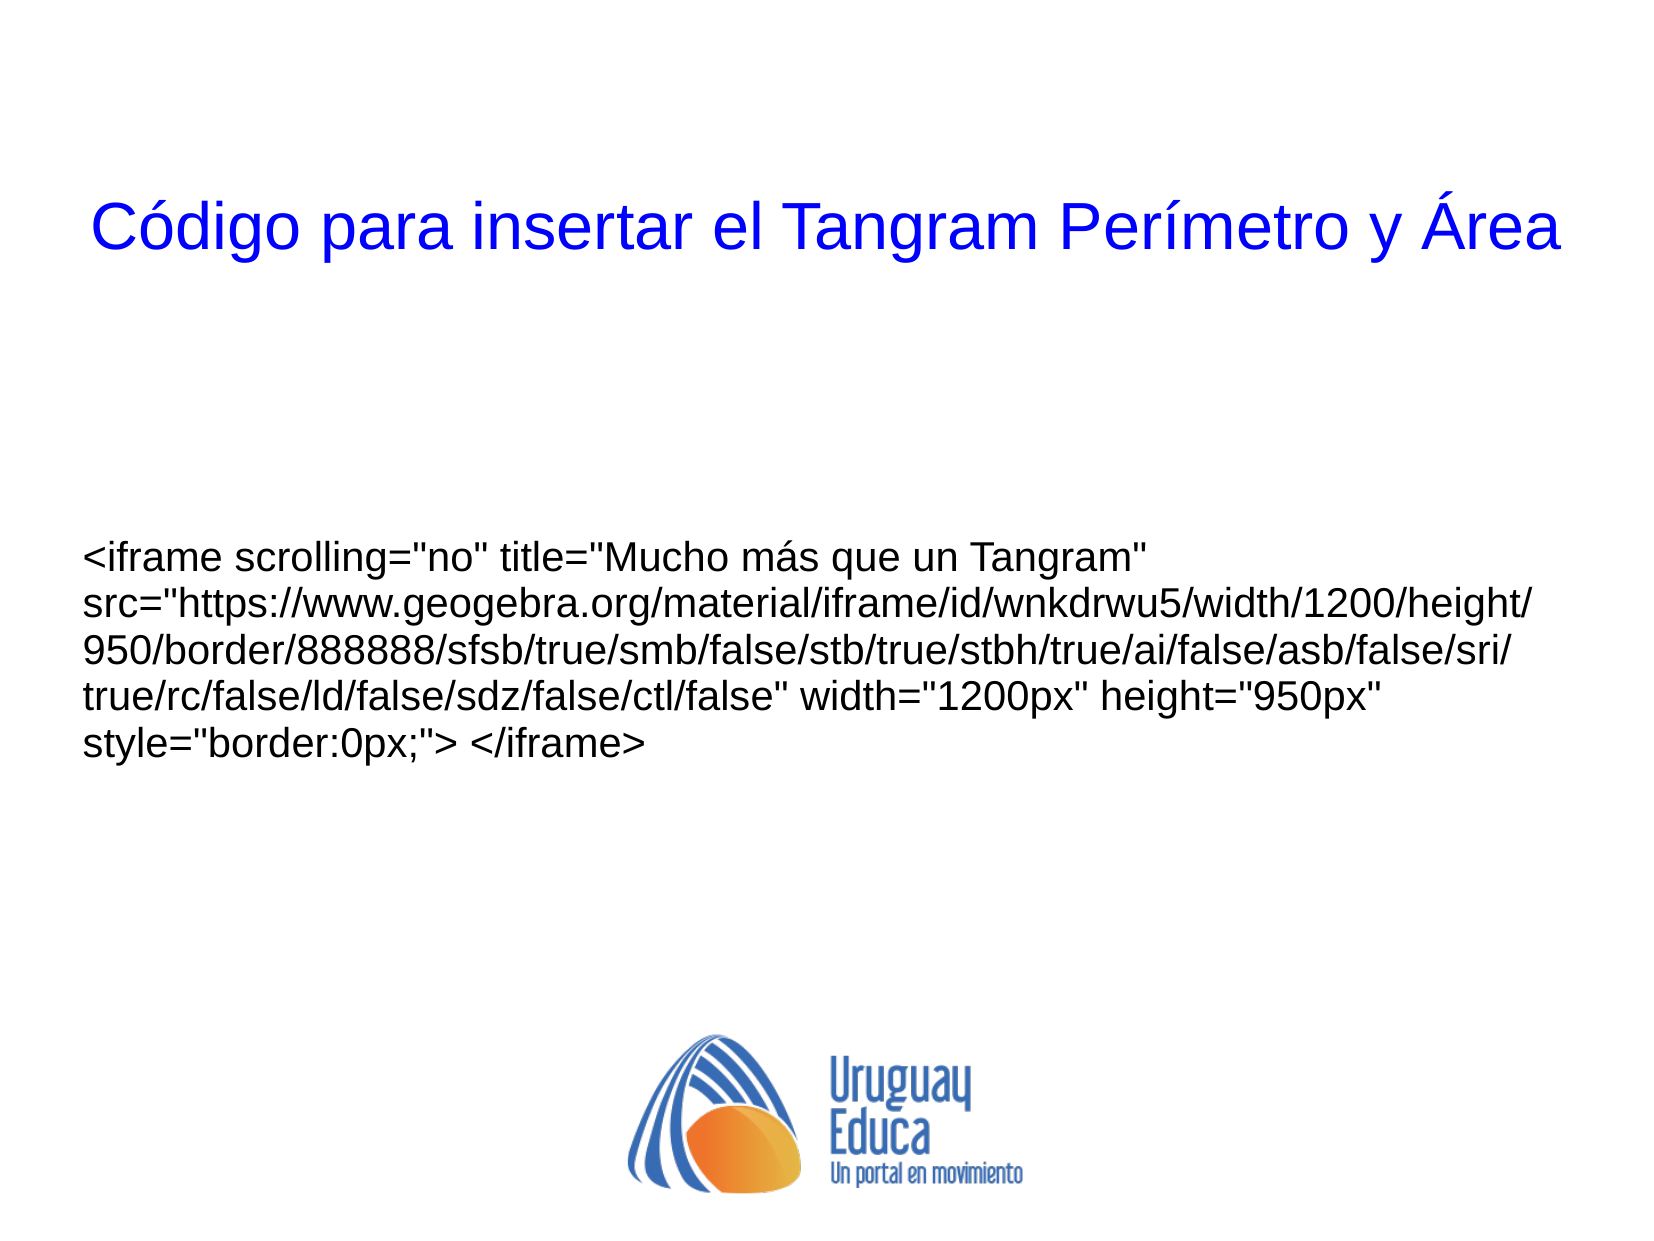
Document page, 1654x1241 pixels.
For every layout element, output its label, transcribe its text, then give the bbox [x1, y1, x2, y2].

title Código para insertar el Tangram Perímetro y Área [82, 39, 1571, 290]
subtitle <iframe scrolling="no" title="Mucho más que un Tangram" src="https://www.geogebra.org/material/iframe/id/wnkdrwu5/width/1200/height/950/border/888888/sfsb/true/smb/false/stb/true/stbh/true/ai/false/asb/false/sri/true/rc/false/ld/false/sdz/false/ctl/false" width="1200px" height="950px" style="border:0px;"> </iframe> [82, 290, 1571, 1010]
picture [622, 1010, 1032, 1241]
